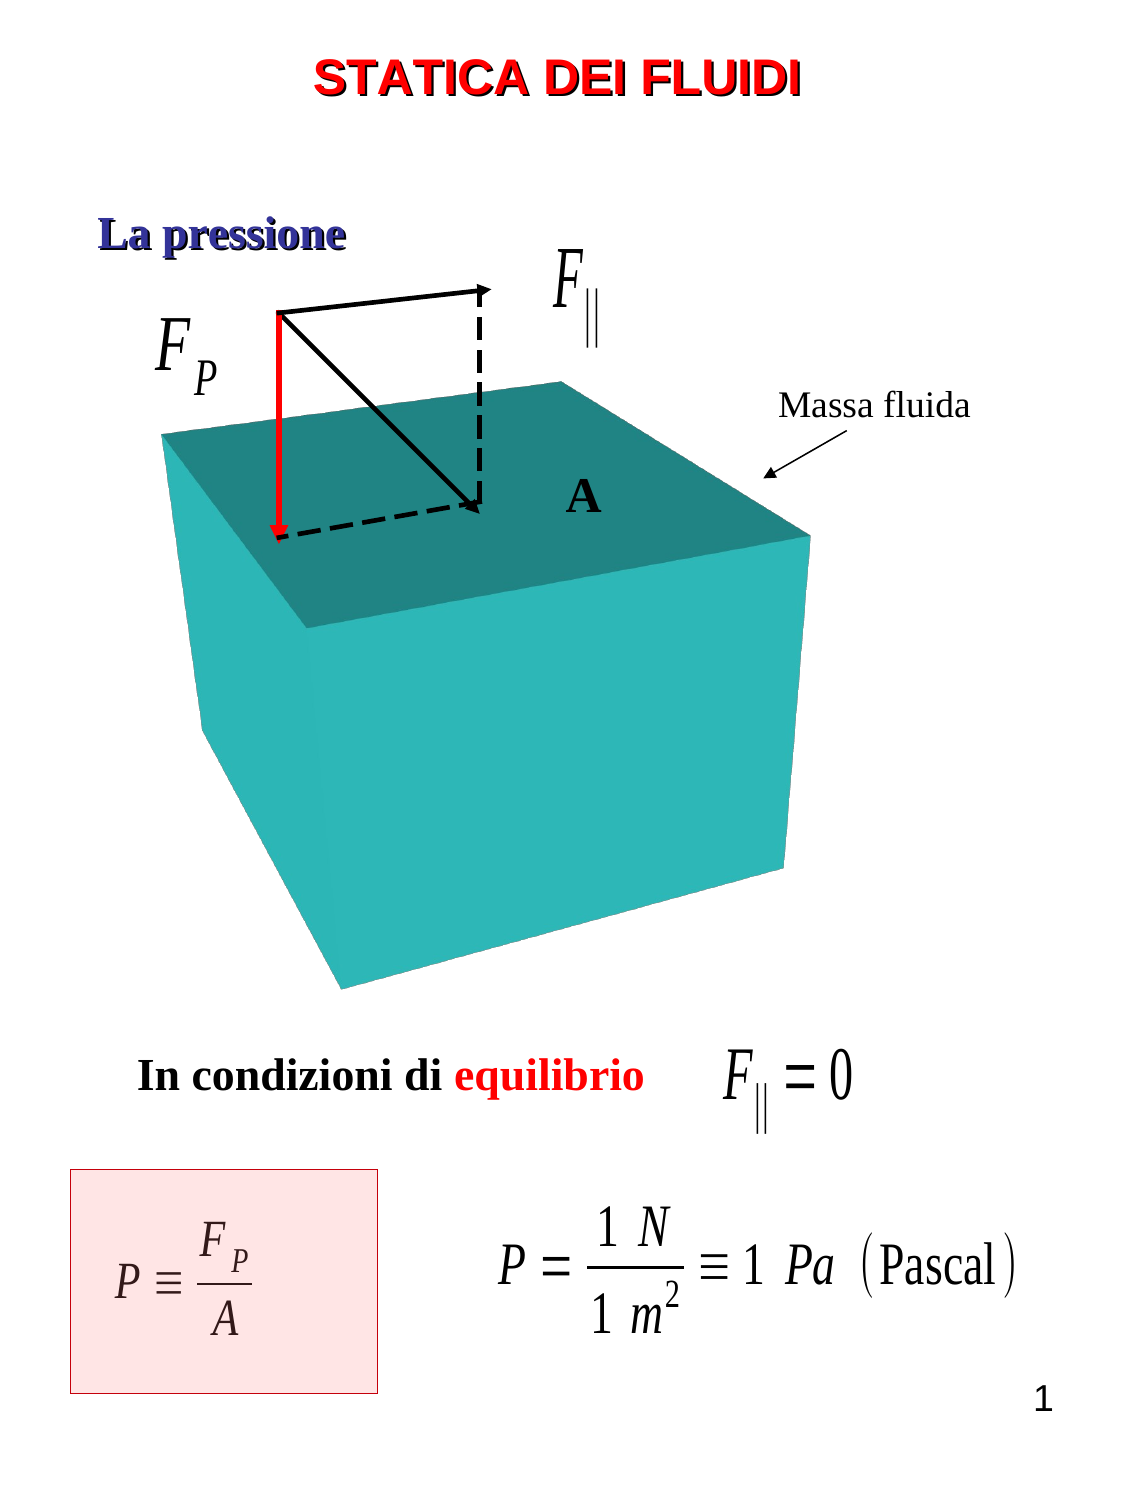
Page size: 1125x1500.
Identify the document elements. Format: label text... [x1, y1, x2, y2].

text_box [162, 382, 810, 988]
chart [538, 230, 617, 349]
text_box STATICA DEI FLUIDI [298, 36, 817, 113]
chart [137, 301, 240, 408]
chart [708, 1033, 872, 1134]
text_box A [550, 454, 618, 531]
text_box In condizioni di equilibrio [122, 1037, 661, 1108]
text_box [70, 1169, 815, 1500]
chart [484, 1194, 1033, 1347]
text_box La pressione [82, 194, 361, 266]
